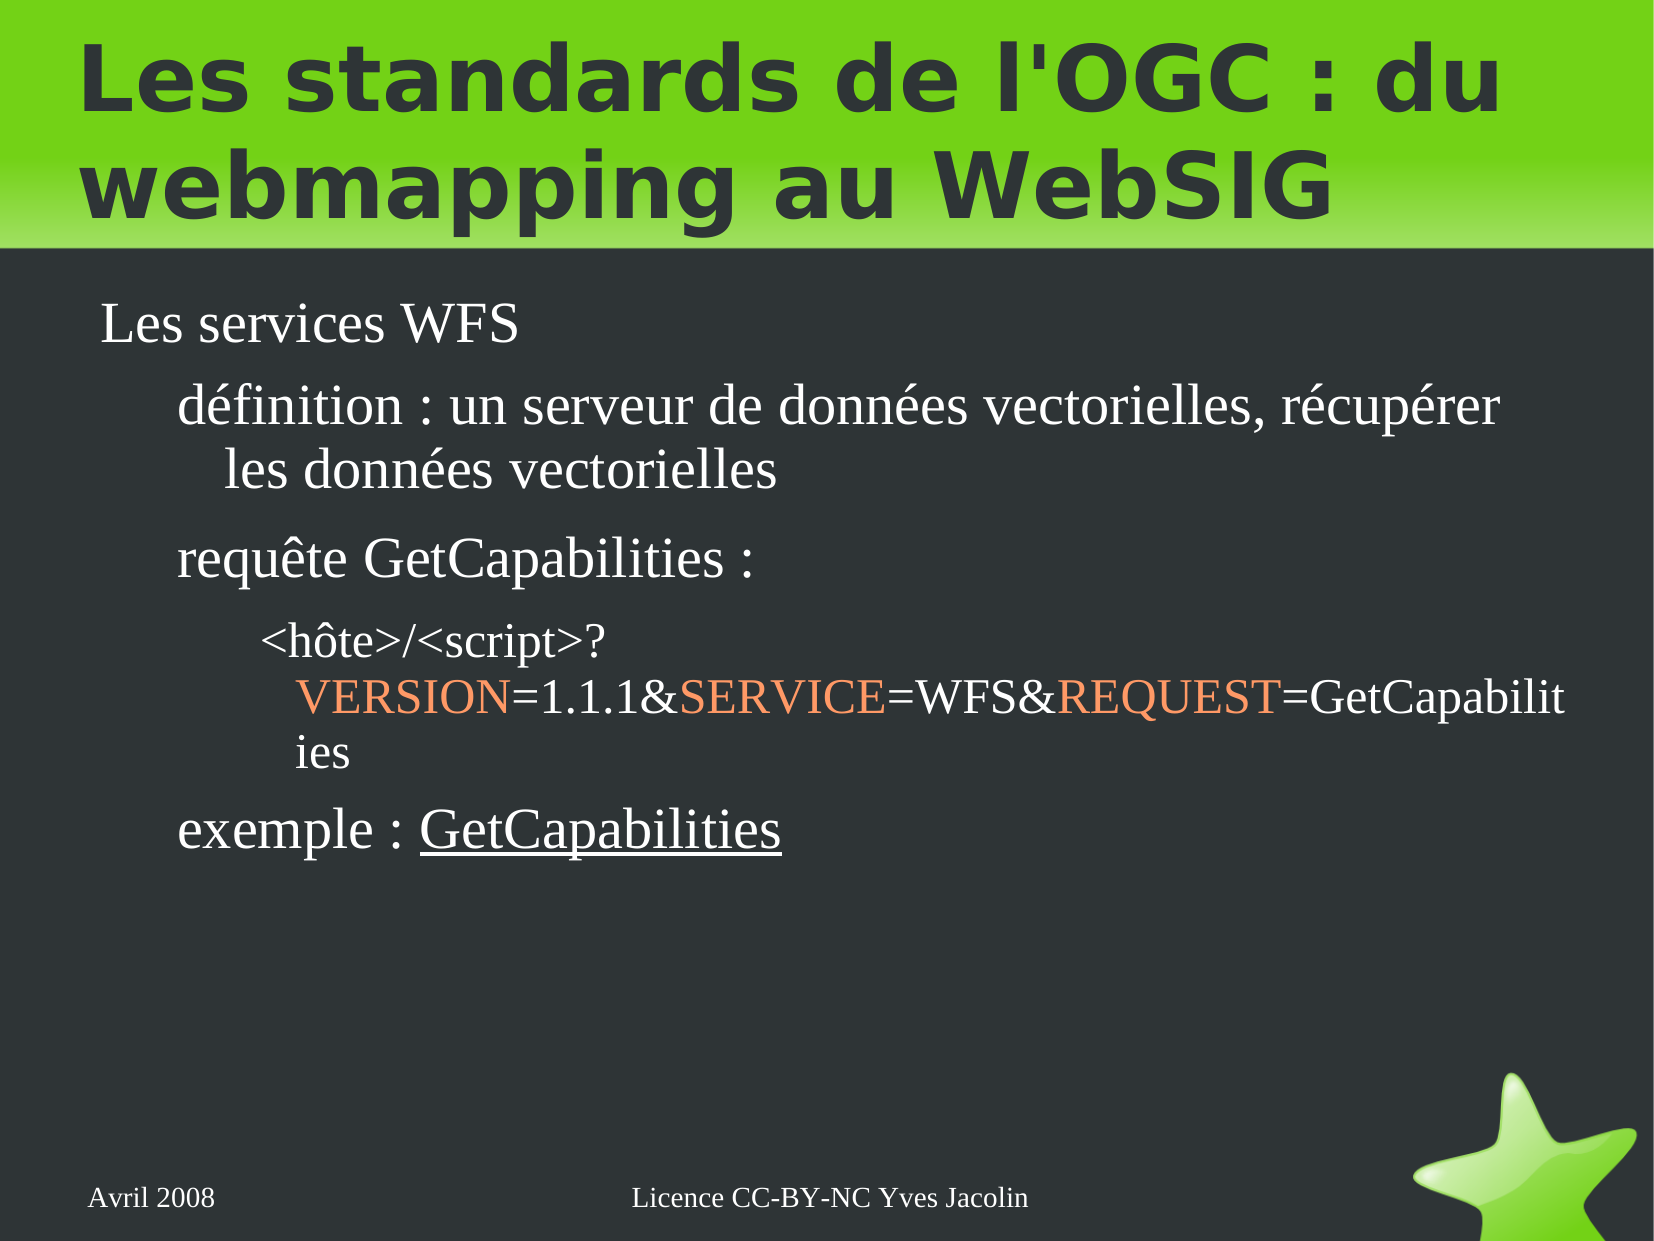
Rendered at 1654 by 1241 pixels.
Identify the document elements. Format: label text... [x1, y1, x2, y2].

title Les standards de l'OGC : du webmapping au WebSIG [76, 25, 1565, 240]
list Les services WFS définition : un serveur de données vectorielles, récupérer les données vectorielles requête GetCapabilities : <hôte>/<script>?VERSION=1.1.1&SERVICE=WFS&REQUEST=GetCapabilities exemple : GetCapabilities [82, 290, 1571, 1094]
picture [0, 0, 1654, 1241]
